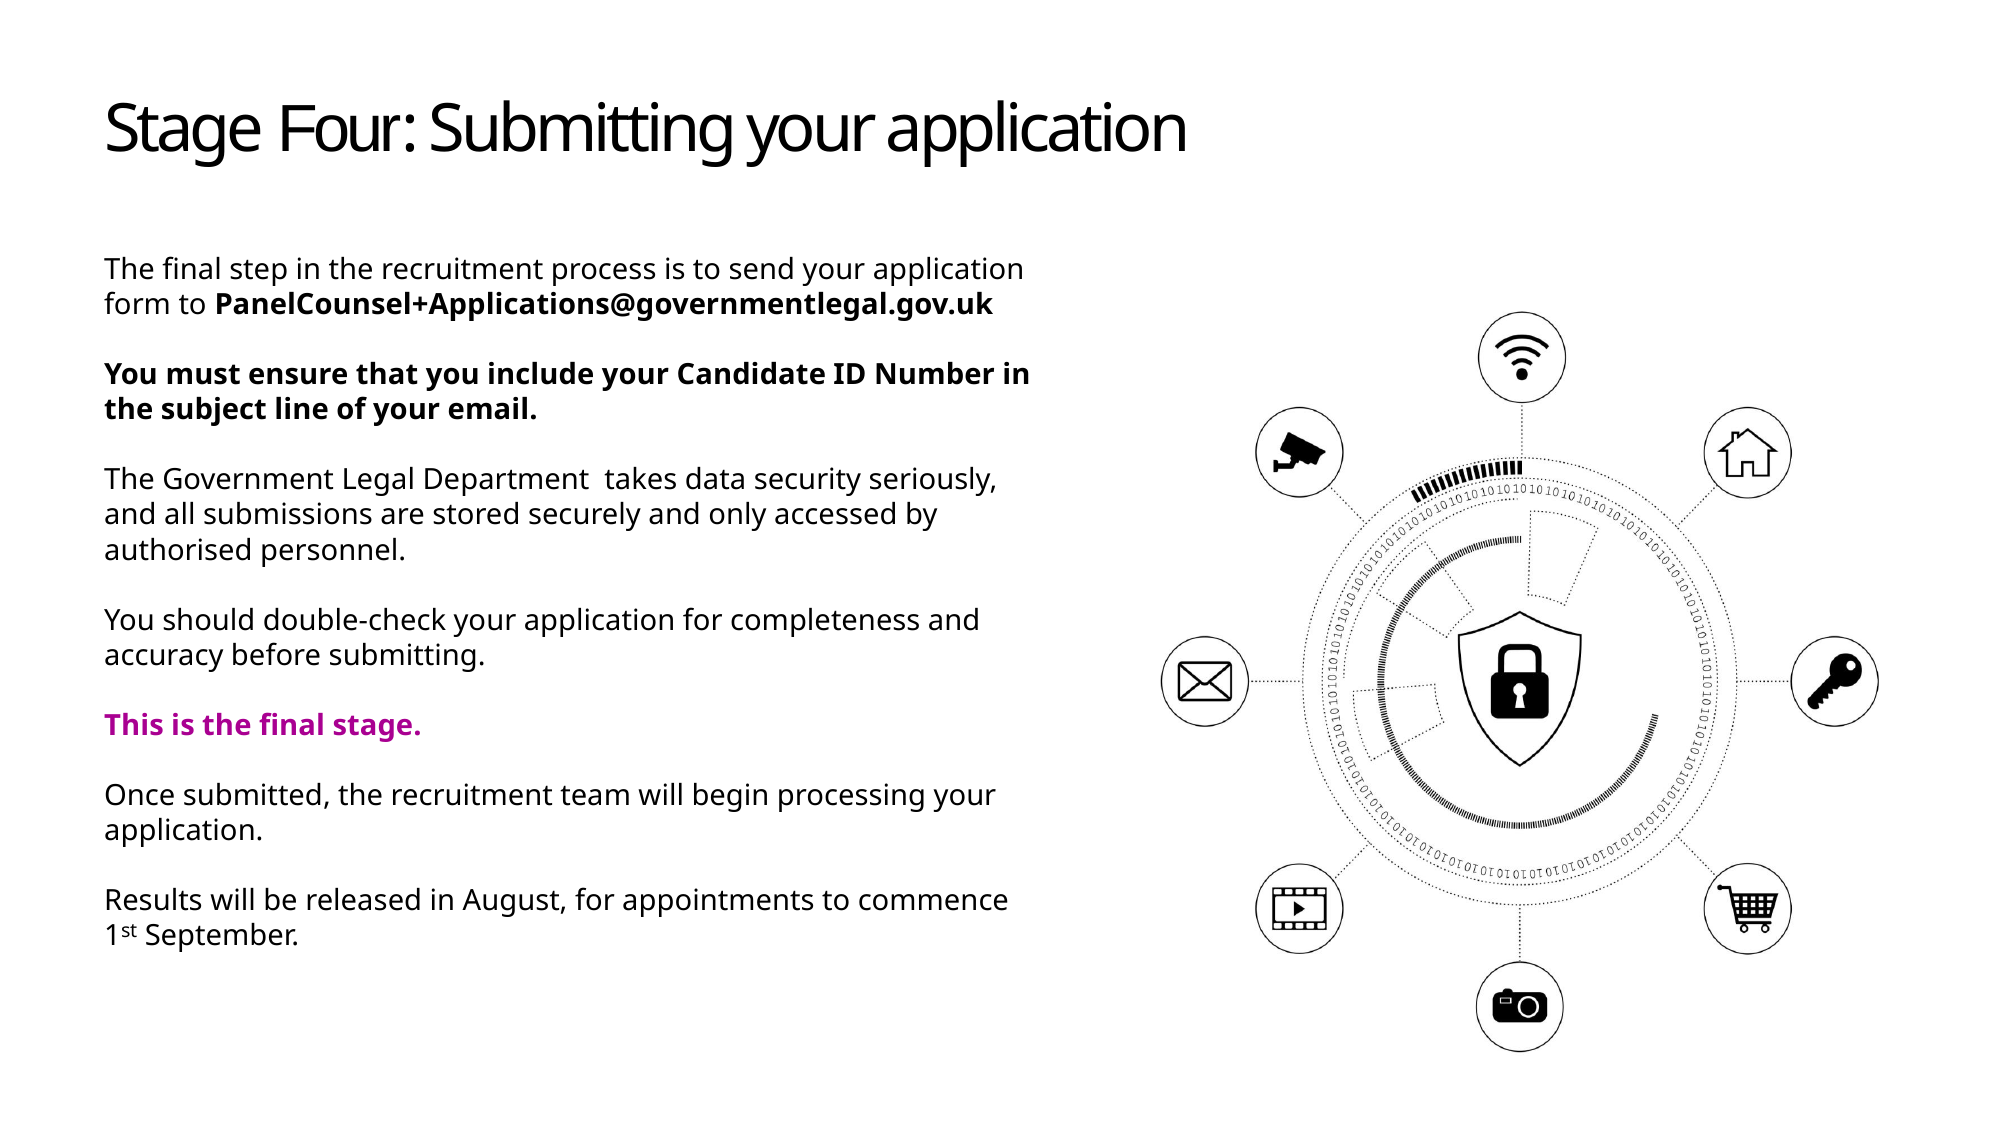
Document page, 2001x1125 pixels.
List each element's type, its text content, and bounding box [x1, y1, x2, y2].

picture [1123, 237, 2000, 1125]
title Stage Four: Submitting your application [89, 43, 1911, 222]
text_box The final step in the recruitment process is to send your application form to PanelCounsel+Applications@governmentlegal.gov.uk You must ensure that you include your Candidate ID Number in the subject line of your email. The Government Legal Department takes data security seriously, and all submissions are stored securely and only accessed by authorised personnel. You should double-check your application for completeness and accuracy before submitting. This is the final stage. Once submitted, the recruitment team will begin processing your application. Results will be released in August, for appointments to commence 1st September. [89, 242, 1058, 1021]
